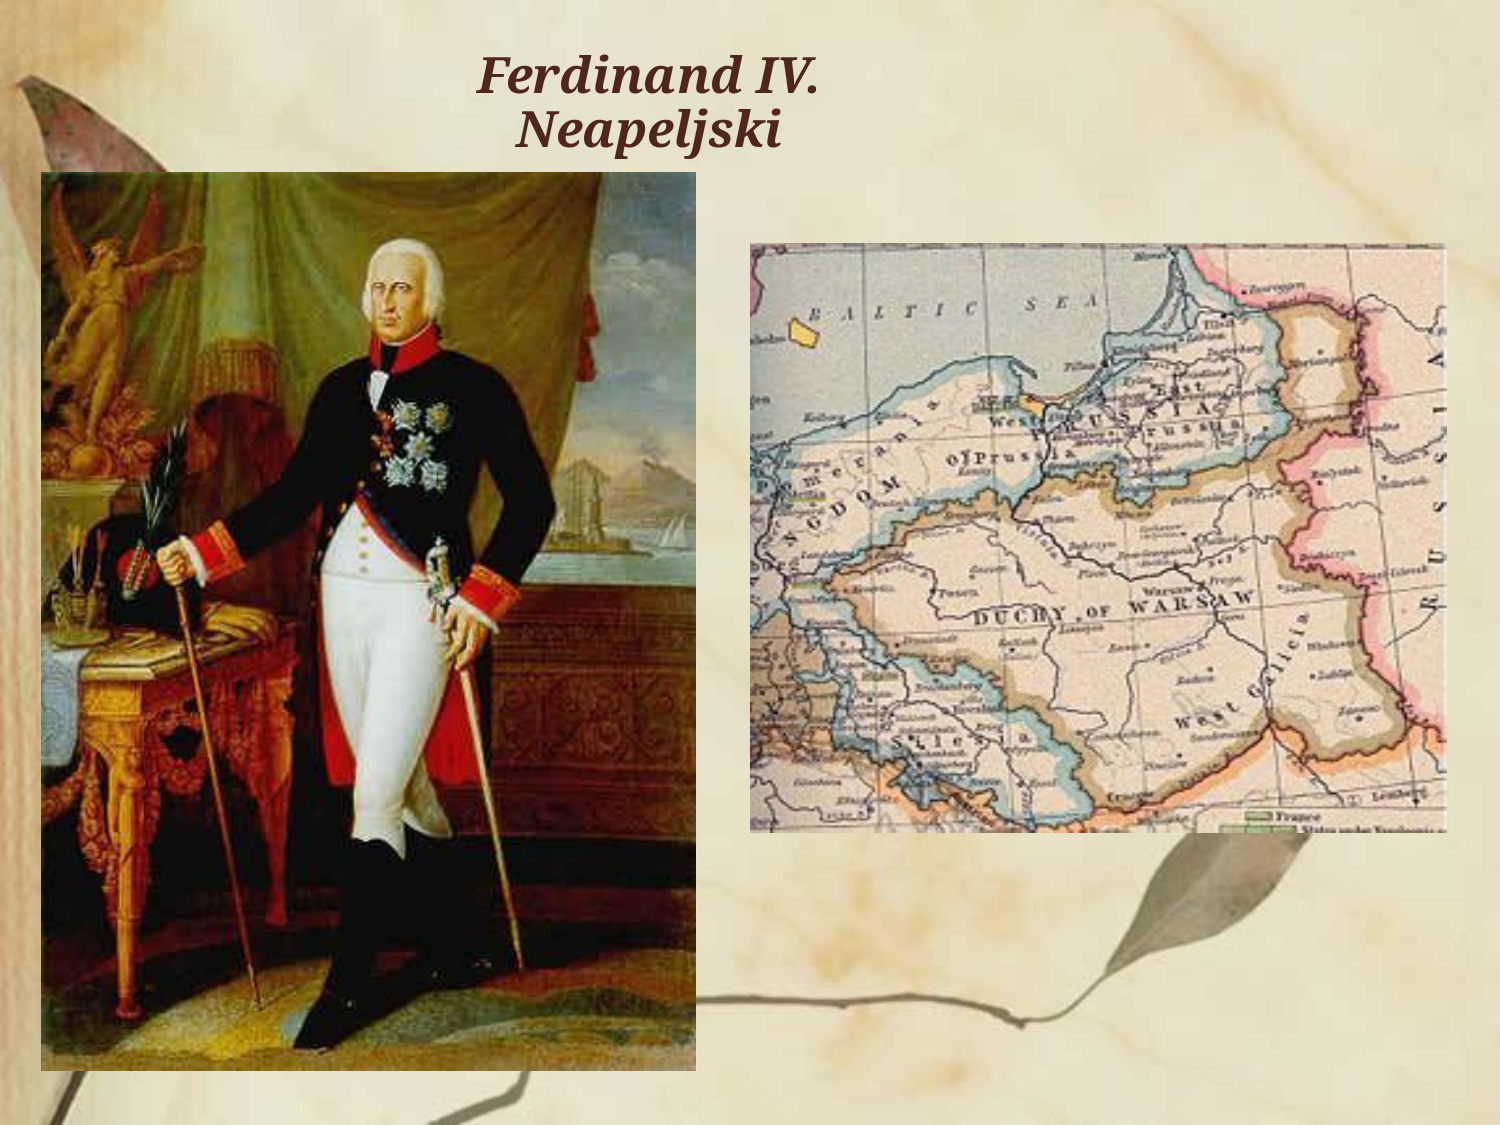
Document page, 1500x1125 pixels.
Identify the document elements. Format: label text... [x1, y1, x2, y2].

picture [0, 0, 1500, 1125]
subtitle Ferdinand IV. Neapeljski [336, 42, 963, 114]
